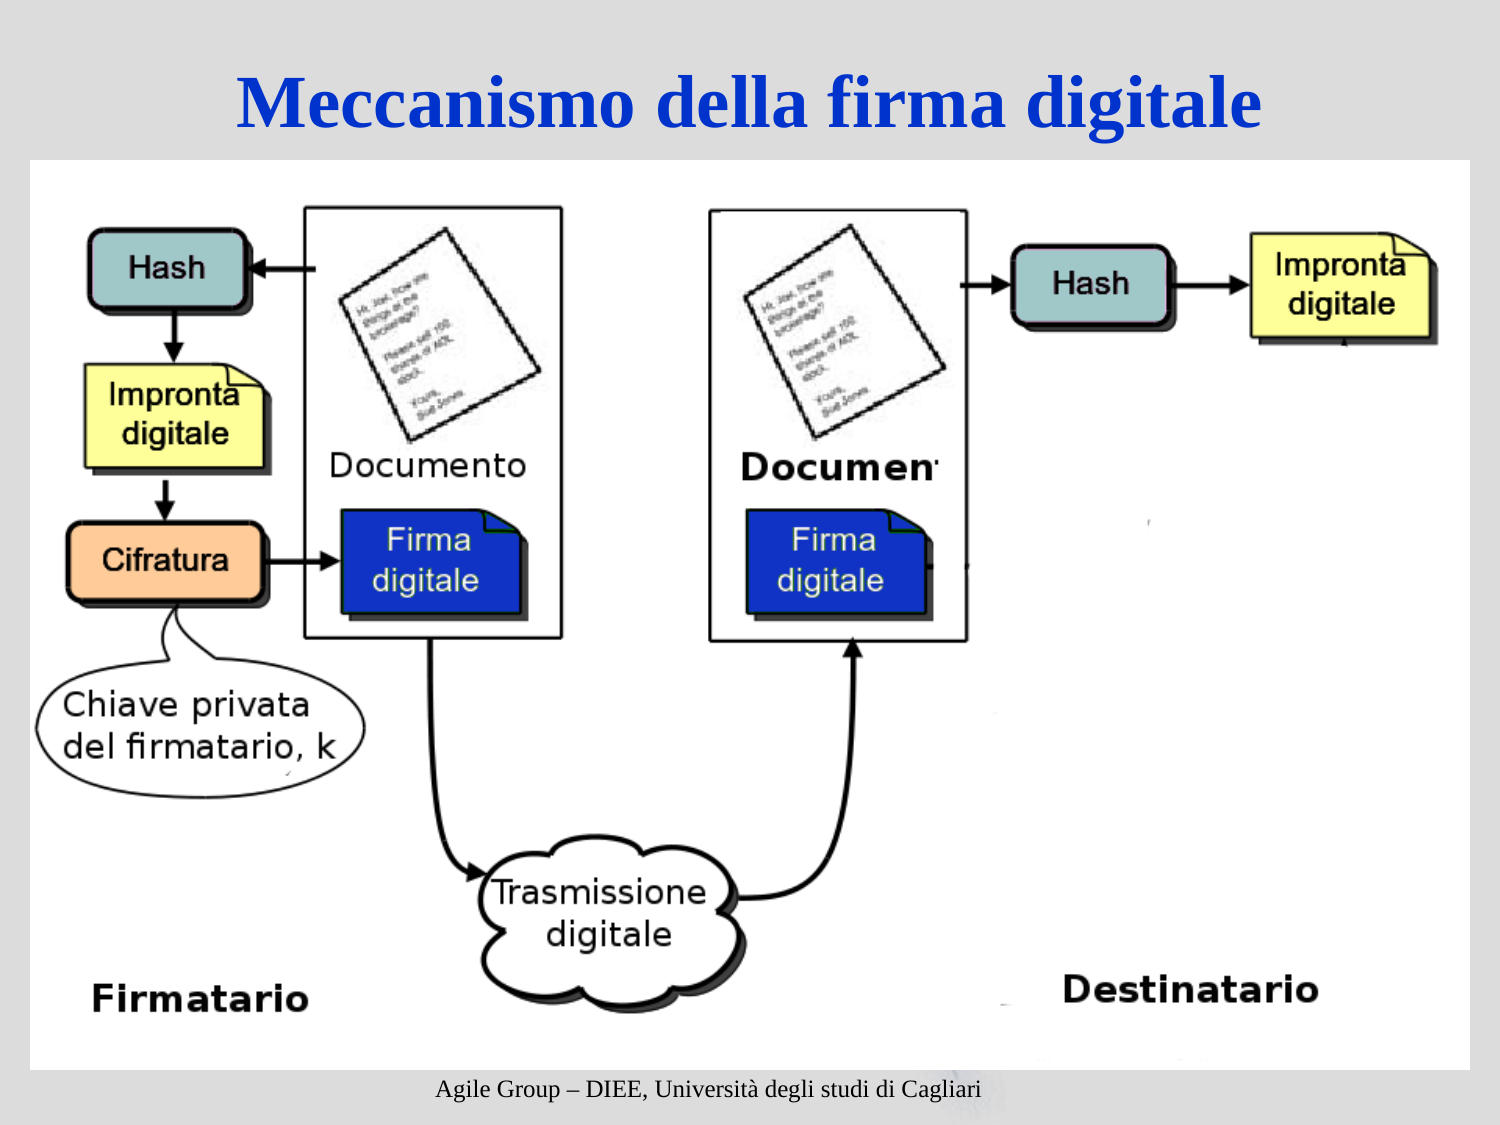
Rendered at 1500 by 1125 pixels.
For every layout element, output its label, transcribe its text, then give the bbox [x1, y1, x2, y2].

title Meccanismo della firma digitale [112, 8, 1388, 160]
picture [0, 0, 1500, 1125]
